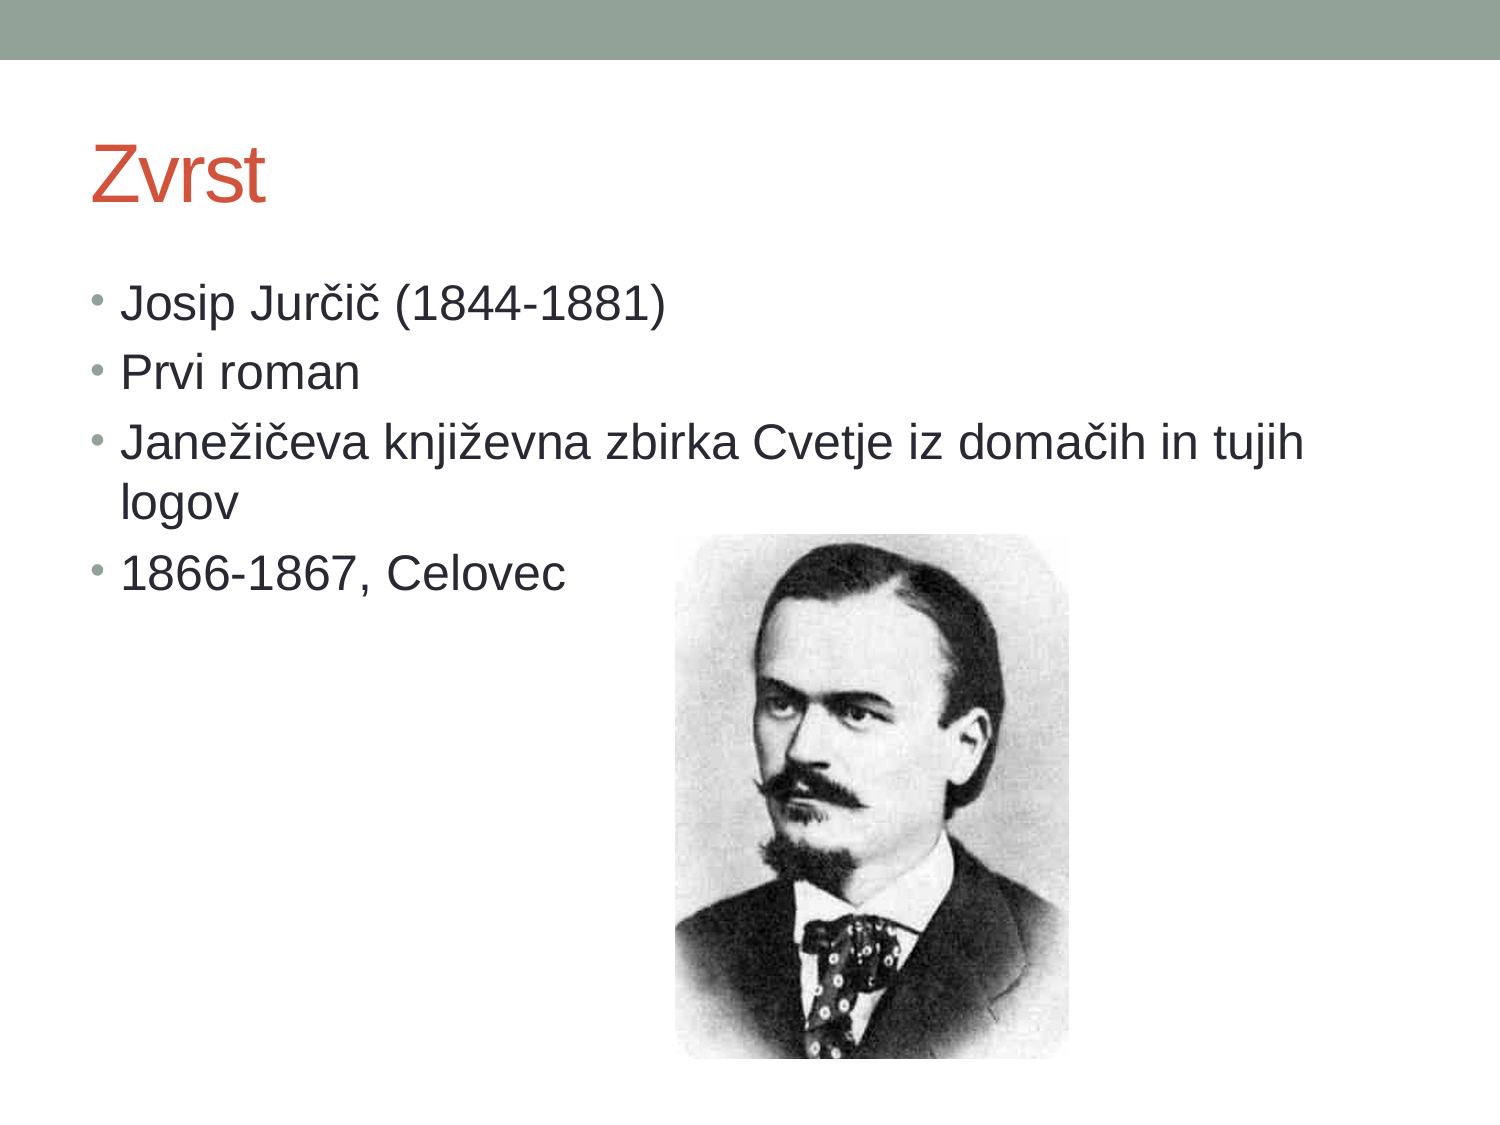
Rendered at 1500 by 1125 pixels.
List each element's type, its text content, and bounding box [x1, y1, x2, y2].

list Josip Jurčič (1844-1881) Prvi roman Janežičeva književna zbirka Cvetje iz domačih in tujih logov 1866-1867, Celovec [75, 262, 1425, 1063]
picture [675, 534, 1069, 1059]
title Zvrst [75, 87, 1425, 250]
